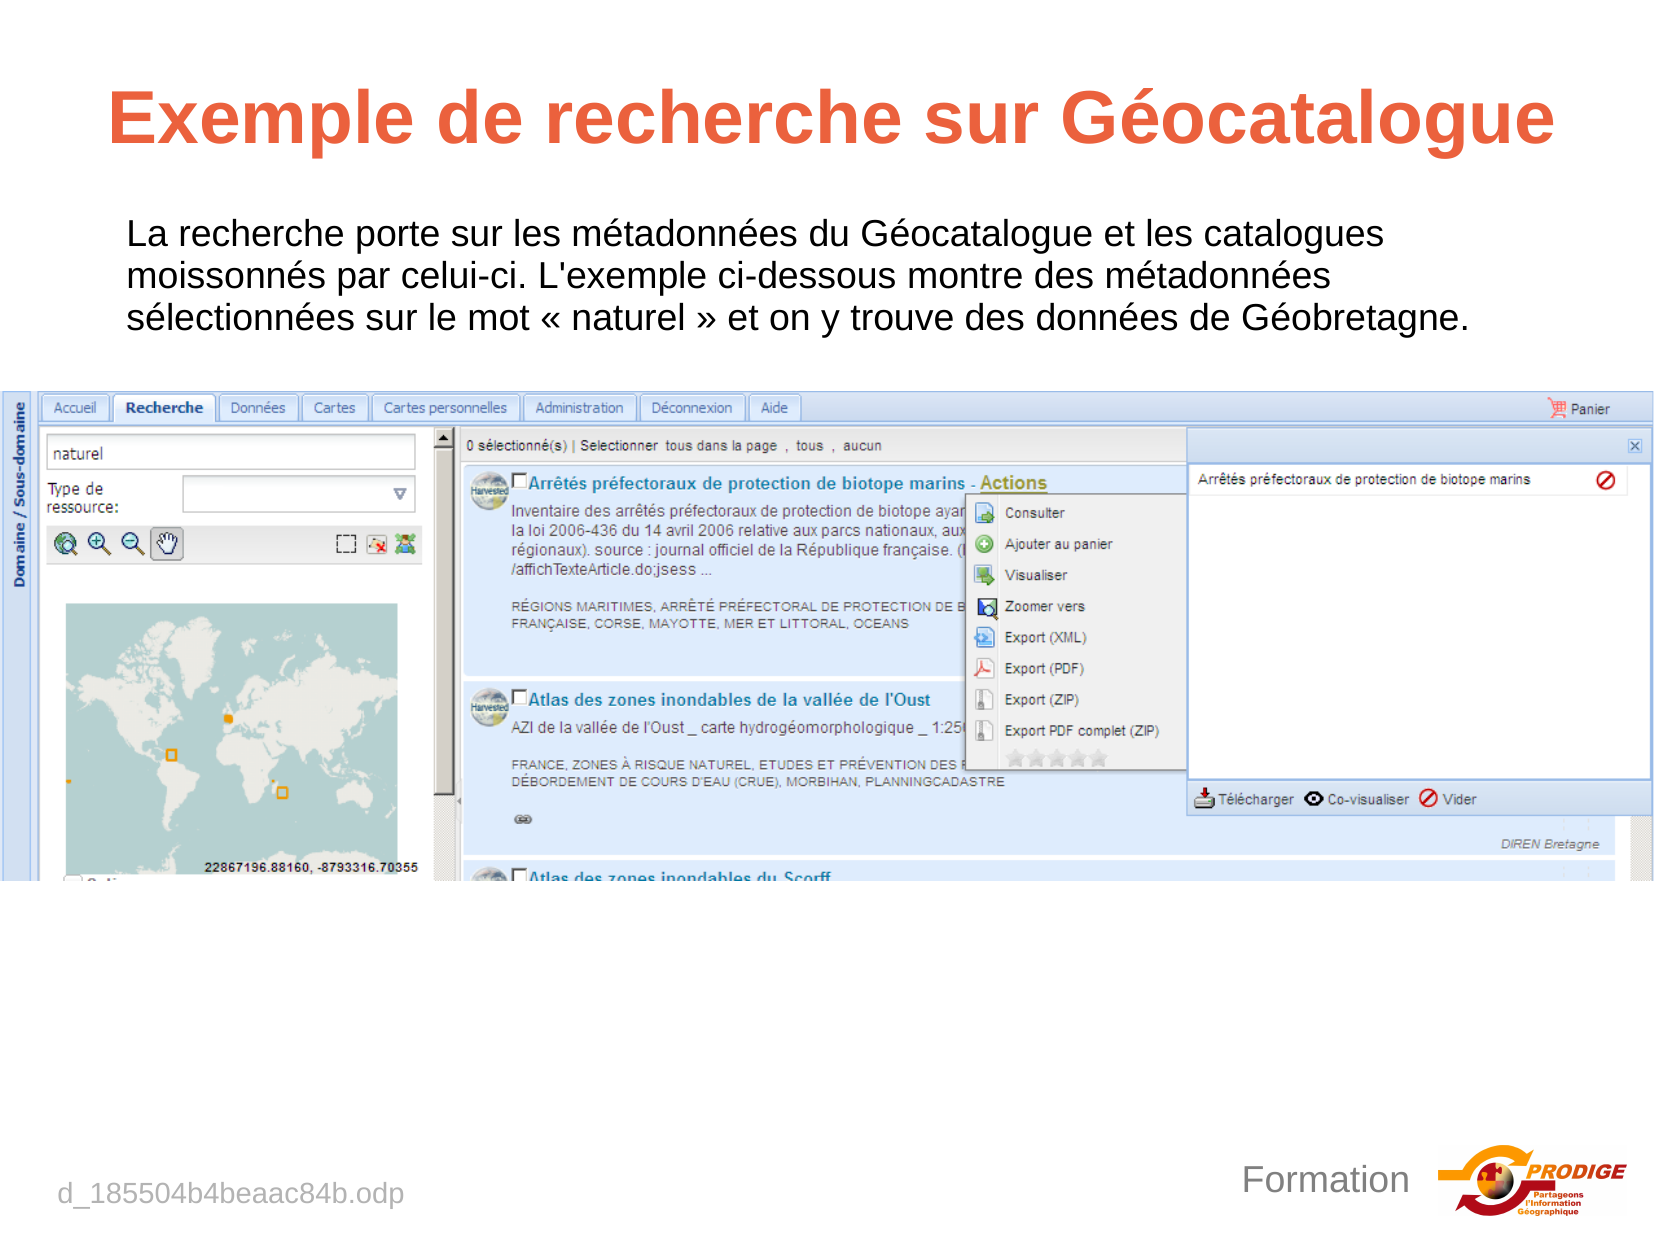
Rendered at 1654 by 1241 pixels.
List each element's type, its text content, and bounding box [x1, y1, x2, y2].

title Exemple de recherche sur Géocatalogue [88, 21, 1577, 214]
picture [0, 391, 1654, 881]
picture [1438, 1145, 1627, 1216]
text_box La recherche porte sur les métadonnées du Géocatalogue et les catalogues moissonnés par celui-ci. L'exemple ci-dessous montre des métadonnées sélectionnées sur le mot « naturel » et on y trouve des données de Géobretagne. [111, 205, 1485, 347]
